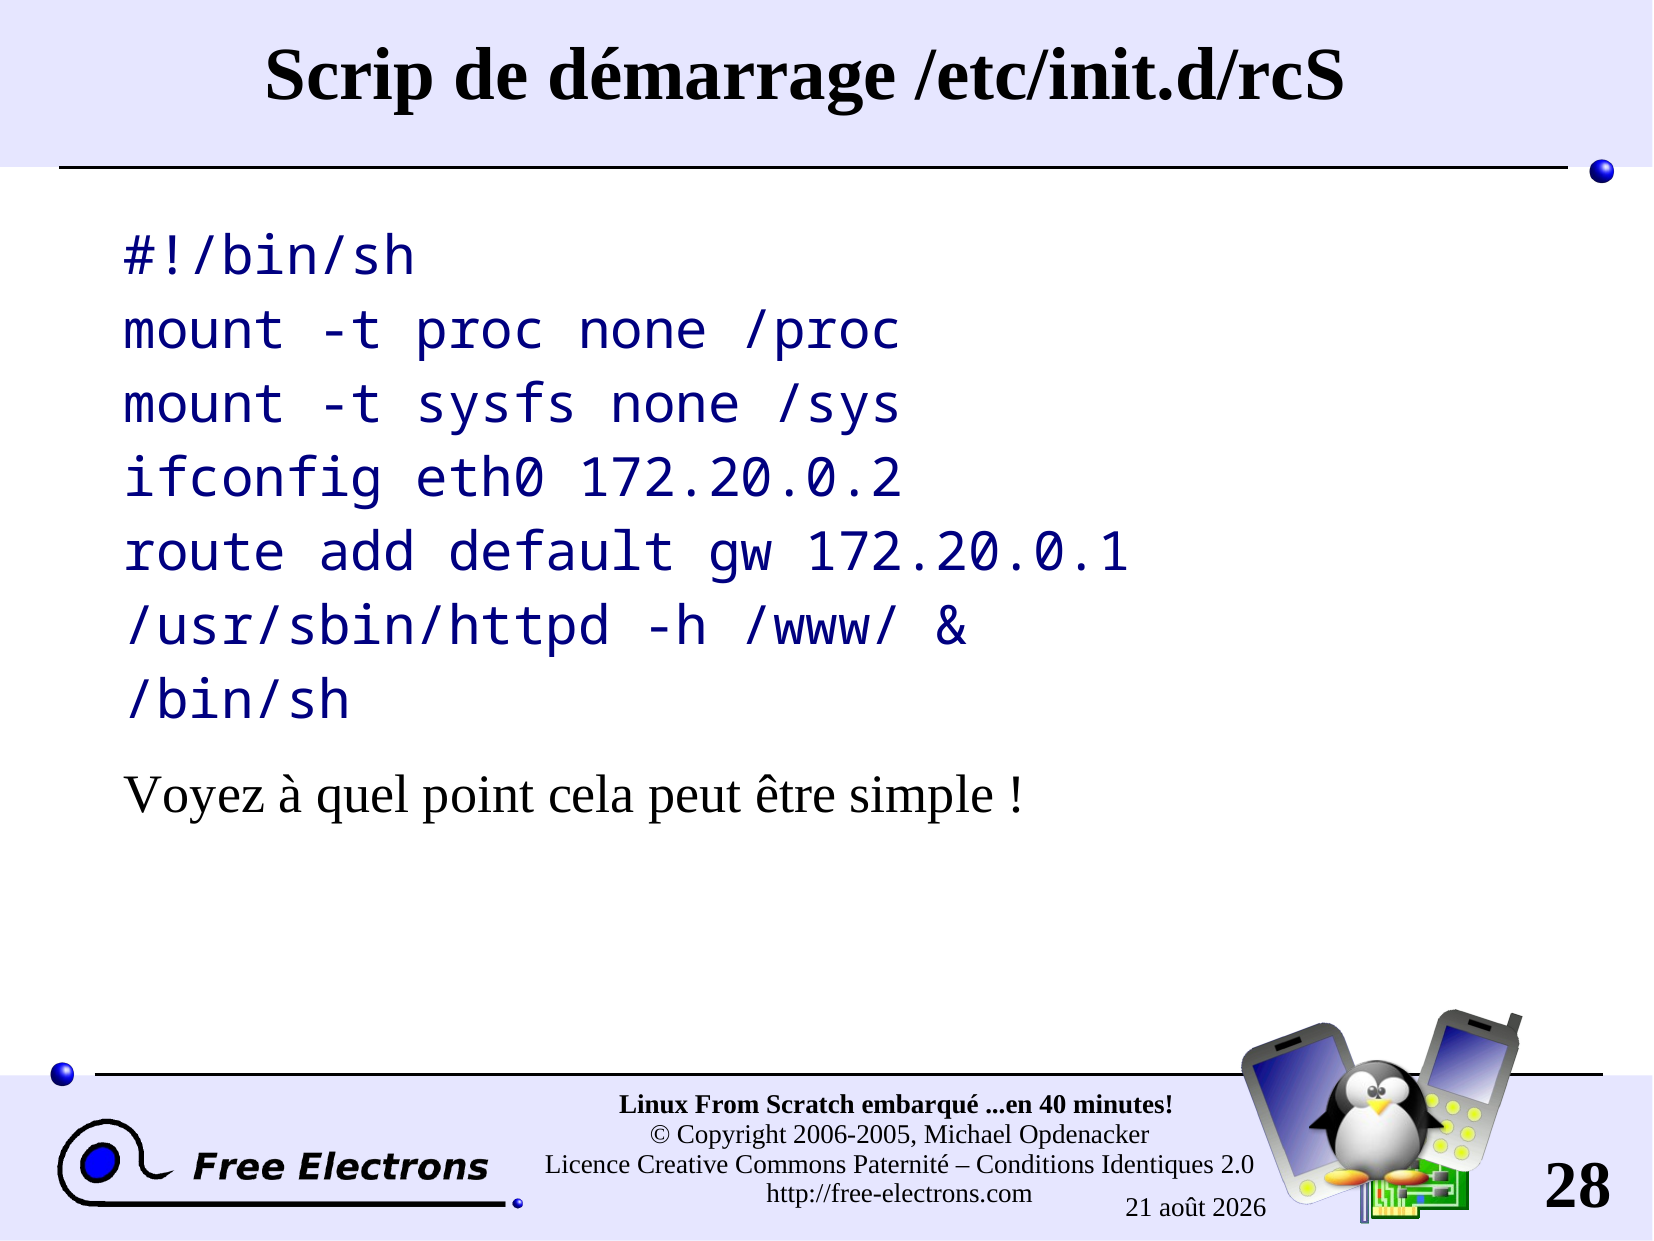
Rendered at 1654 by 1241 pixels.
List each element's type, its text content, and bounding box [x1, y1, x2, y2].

picture [50, 1108, 527, 1216]
picture [1231, 1008, 1537, 1241]
title Scrip de démarrage /etc/init.d/rcS [60, 25, 1551, 124]
list #!/bin/sh mount -t proc none /proc mount -t sysfs none /sys ifconfig eth0 172.20.0.2 route add default gw 172.20.0.1 /usr/sbin/httpd -h /www/ & /bin/sh Voyez à quel point cela peut être simple ! [105, 216, 1518, 1067]
